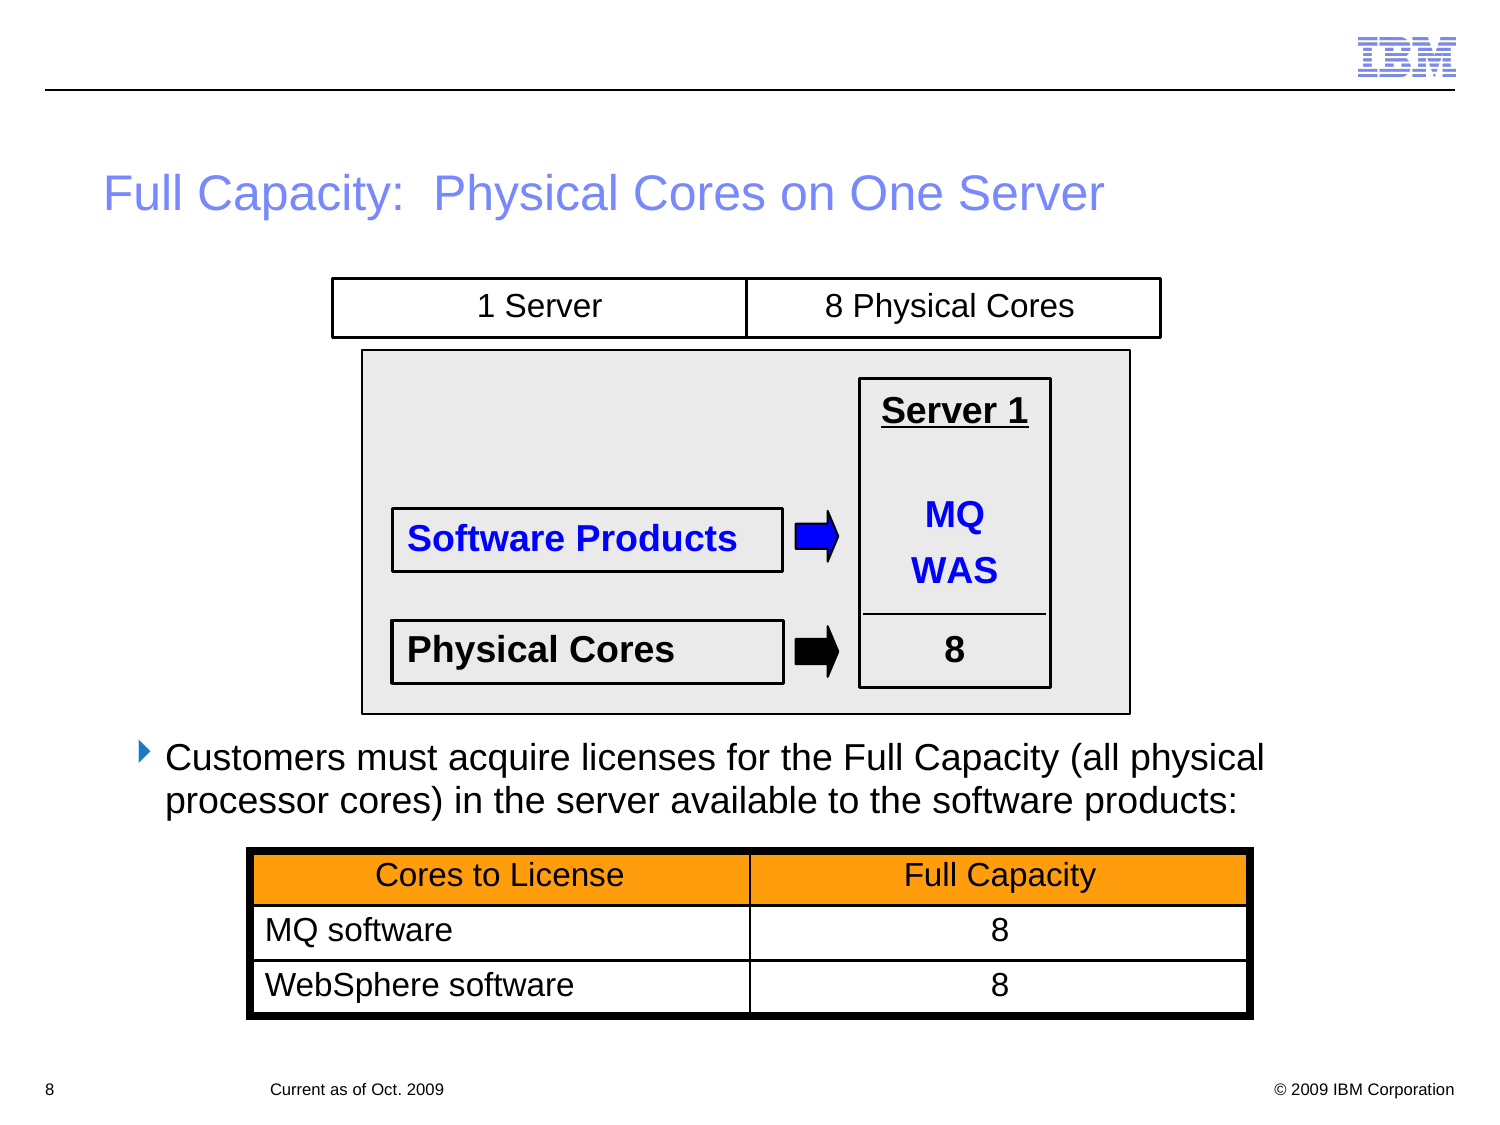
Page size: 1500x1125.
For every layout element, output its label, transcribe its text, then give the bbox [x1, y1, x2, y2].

text_box Server 1 [861, 381, 1049, 442]
text_box 8 [929, 623, 981, 680]
text_box MQ [901, 484, 1009, 540]
text_box Software Products [392, 508, 783, 572]
table_cell 8 [751, 962, 1246, 1012]
text_box [362, 349, 1130, 714]
table_cell MQ software [254, 907, 749, 959]
table_header Cores to License [254, 855, 749, 904]
text_box Customers must acquire licenses for the Full Capacity (all physical processor cores) in the server available to the software products: [112, 727, 1351, 833]
table_cell WebSphere software [254, 962, 749, 1012]
text_box Physical Cores [391, 620, 784, 684]
picture [1358, 37, 1456, 77]
text_box 1 Server 8 Physical Cores [332, 278, 1161, 338]
table_header Full Capacity [751, 855, 1246, 904]
text_box WAS [875, 540, 1035, 601]
table_cell 8 [751, 907, 1246, 959]
title Full Capacity: Physical Cores on One Server [87, 160, 1391, 232]
